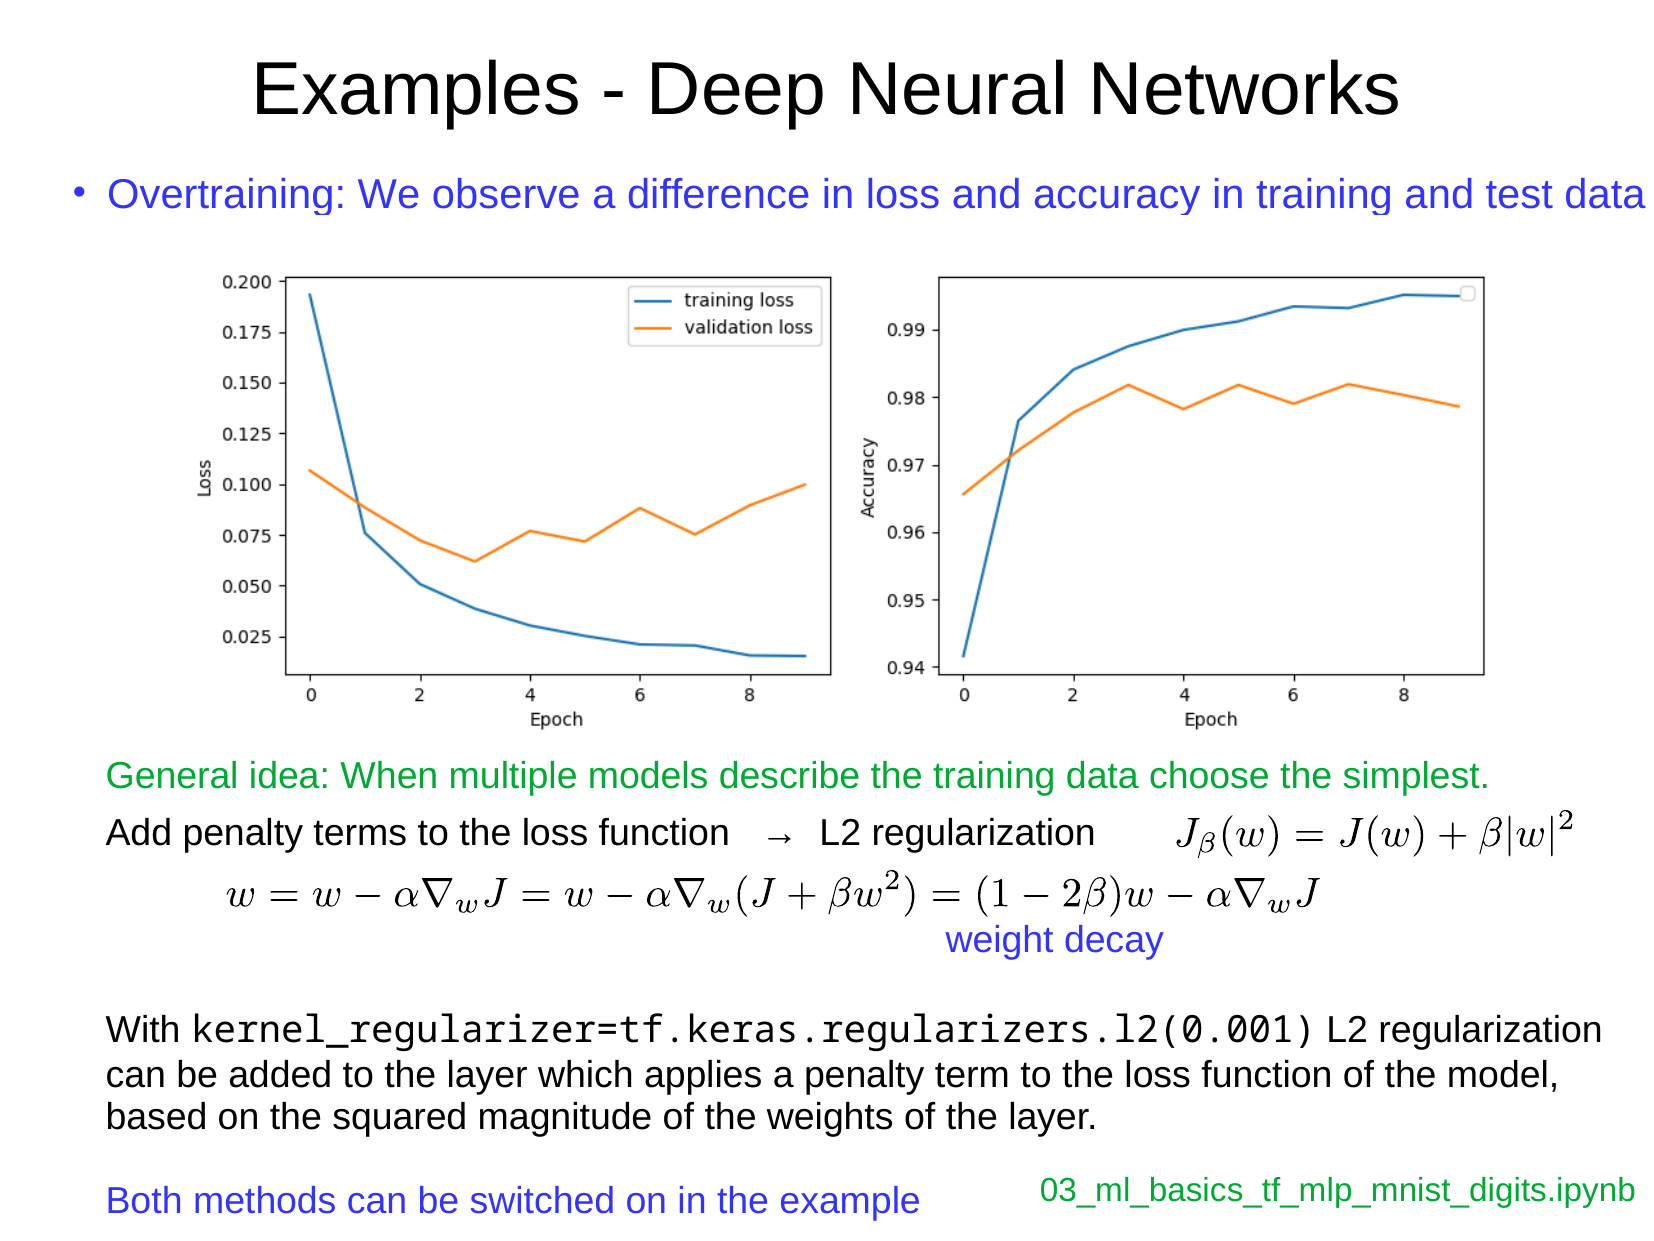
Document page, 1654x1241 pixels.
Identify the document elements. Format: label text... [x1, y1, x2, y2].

text_box [226, 888, 255, 907]
text_box [394, 888, 419, 907]
text_box [1516, 828, 1544, 847]
text_box [1083, 877, 1106, 915]
text_box [1063, 878, 1081, 907]
text_box [707, 899, 730, 913]
text_box [1268, 899, 1290, 913]
text_box [312, 888, 341, 907]
text_box Overtraining: We observe a difference in loss and accuracy in training and test data [58, 159, 1654, 1241]
title Examples - Deep Neural Networks [151, 0, 1502, 159]
text_box [1340, 818, 1364, 848]
text_box [1368, 815, 1378, 857]
text_box [1381, 828, 1410, 847]
text_box [737, 875, 748, 917]
text_box 03_ml_basics_tf_mlp_mnist_digits.ipynb [1024, 1163, 1654, 1216]
text_box [421, 878, 453, 908]
text_box [1222, 815, 1233, 857]
text_box [1125, 888, 1153, 907]
text_box [1234, 878, 1265, 908]
text_box [752, 878, 776, 908]
text_box [828, 877, 852, 915]
text_box [484, 878, 508, 908]
text_box General idea: When multiple models describe the training data choose the simplest. Add penalty terms to the loss function → L2 regularization weight decay With kernel_regularizer=tf.keras.regularizers.l2(0.001) L2 regularization can be added to the layer which applies a penalty term to the loss function of the model, based on the squared magnitude of the weights of the layer. Both methods can be switched on in the example [90, 747, 1654, 1223]
text_box [1236, 828, 1264, 847]
text_box [1296, 878, 1321, 908]
text_box [788, 882, 816, 910]
text_box [978, 875, 988, 917]
text_box [1559, 810, 1573, 830]
text_box [885, 870, 899, 890]
text_box [673, 878, 705, 908]
text_box [455, 899, 478, 913]
text_box [1268, 815, 1278, 857]
text_box [1197, 832, 1215, 859]
text_box [1207, 888, 1231, 907]
text_box [1110, 875, 1120, 917]
text_box [646, 888, 671, 907]
text_box [1479, 817, 1502, 855]
text_box [564, 888, 593, 907]
text_box [1413, 815, 1424, 857]
text_box [1176, 818, 1200, 848]
text_box [993, 878, 1008, 907]
text_box [1438, 822, 1467, 850]
picture [92, 215, 1638, 731]
text_box [904, 875, 915, 917]
text_box [854, 888, 882, 907]
